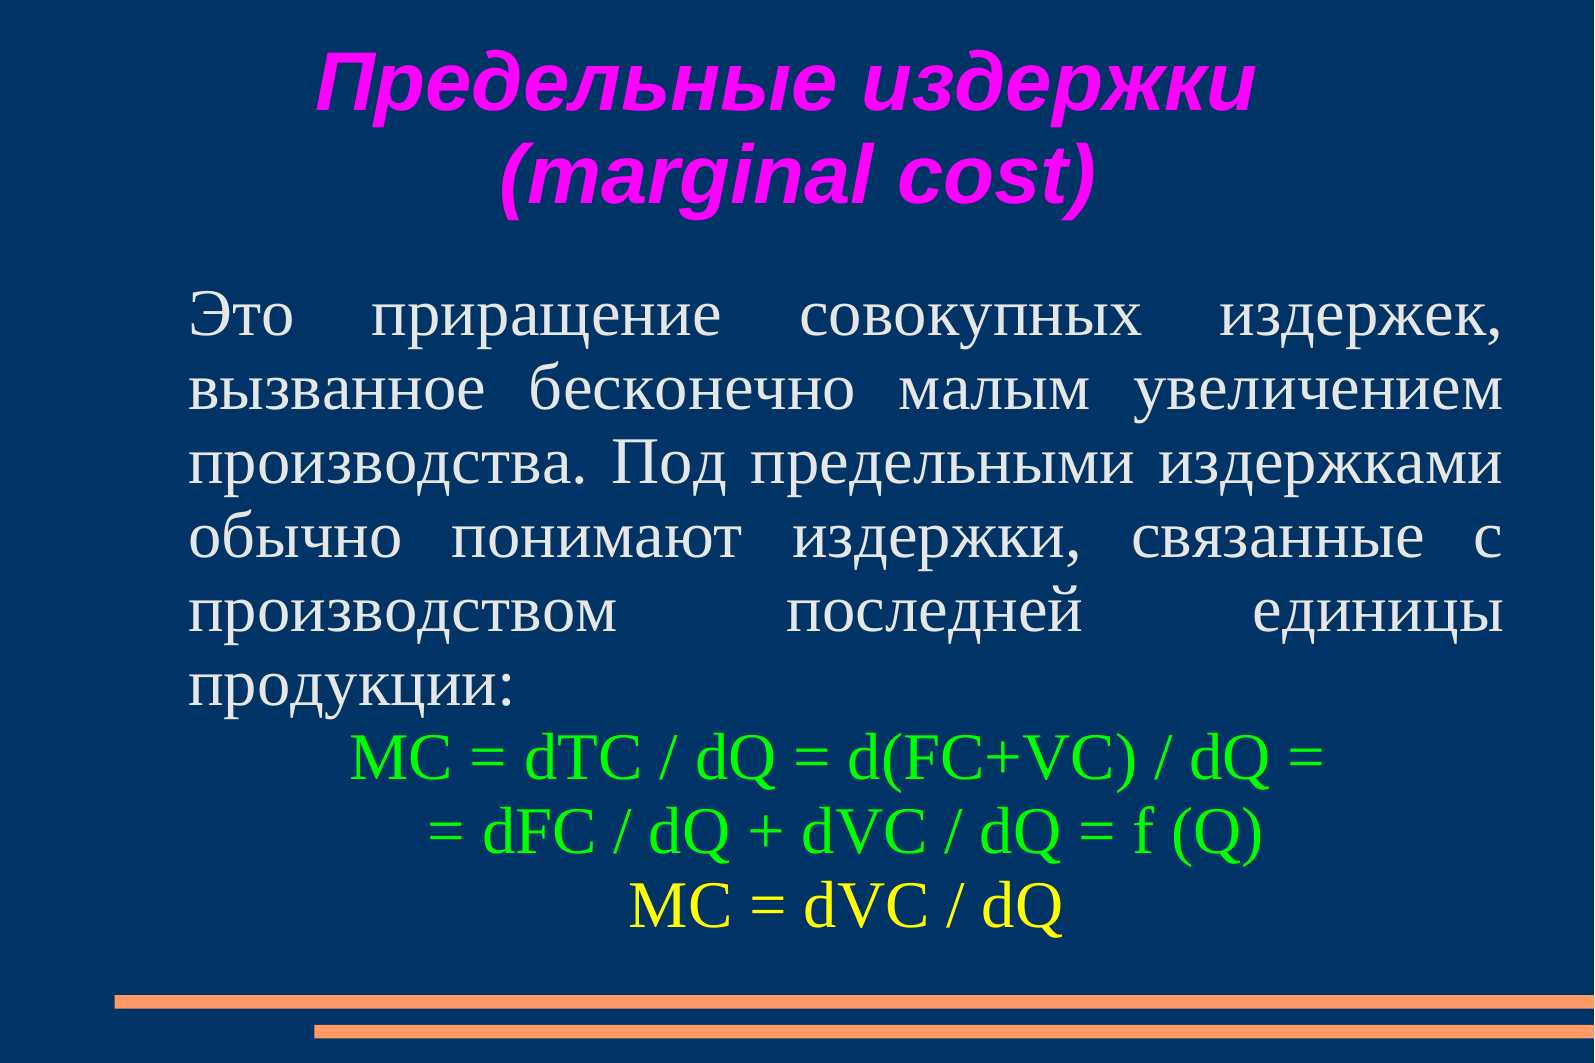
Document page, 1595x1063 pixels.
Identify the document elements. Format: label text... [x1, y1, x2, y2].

list Это приращение совокупных издержек, вызванное бесконечно малым увеличением производства. Под предельными издержками обычно понимают издержки, связанные с производством последней единицы продукции: MC = dTC / dQ = d(FC+VC) / dQ = = dFC / dQ + dVC / dQ = f (Q) MC = dVC / dQ [117, 276, 1505, 971]
title Предельные издержки (marginal cost) [117, 35, 1479, 222]
